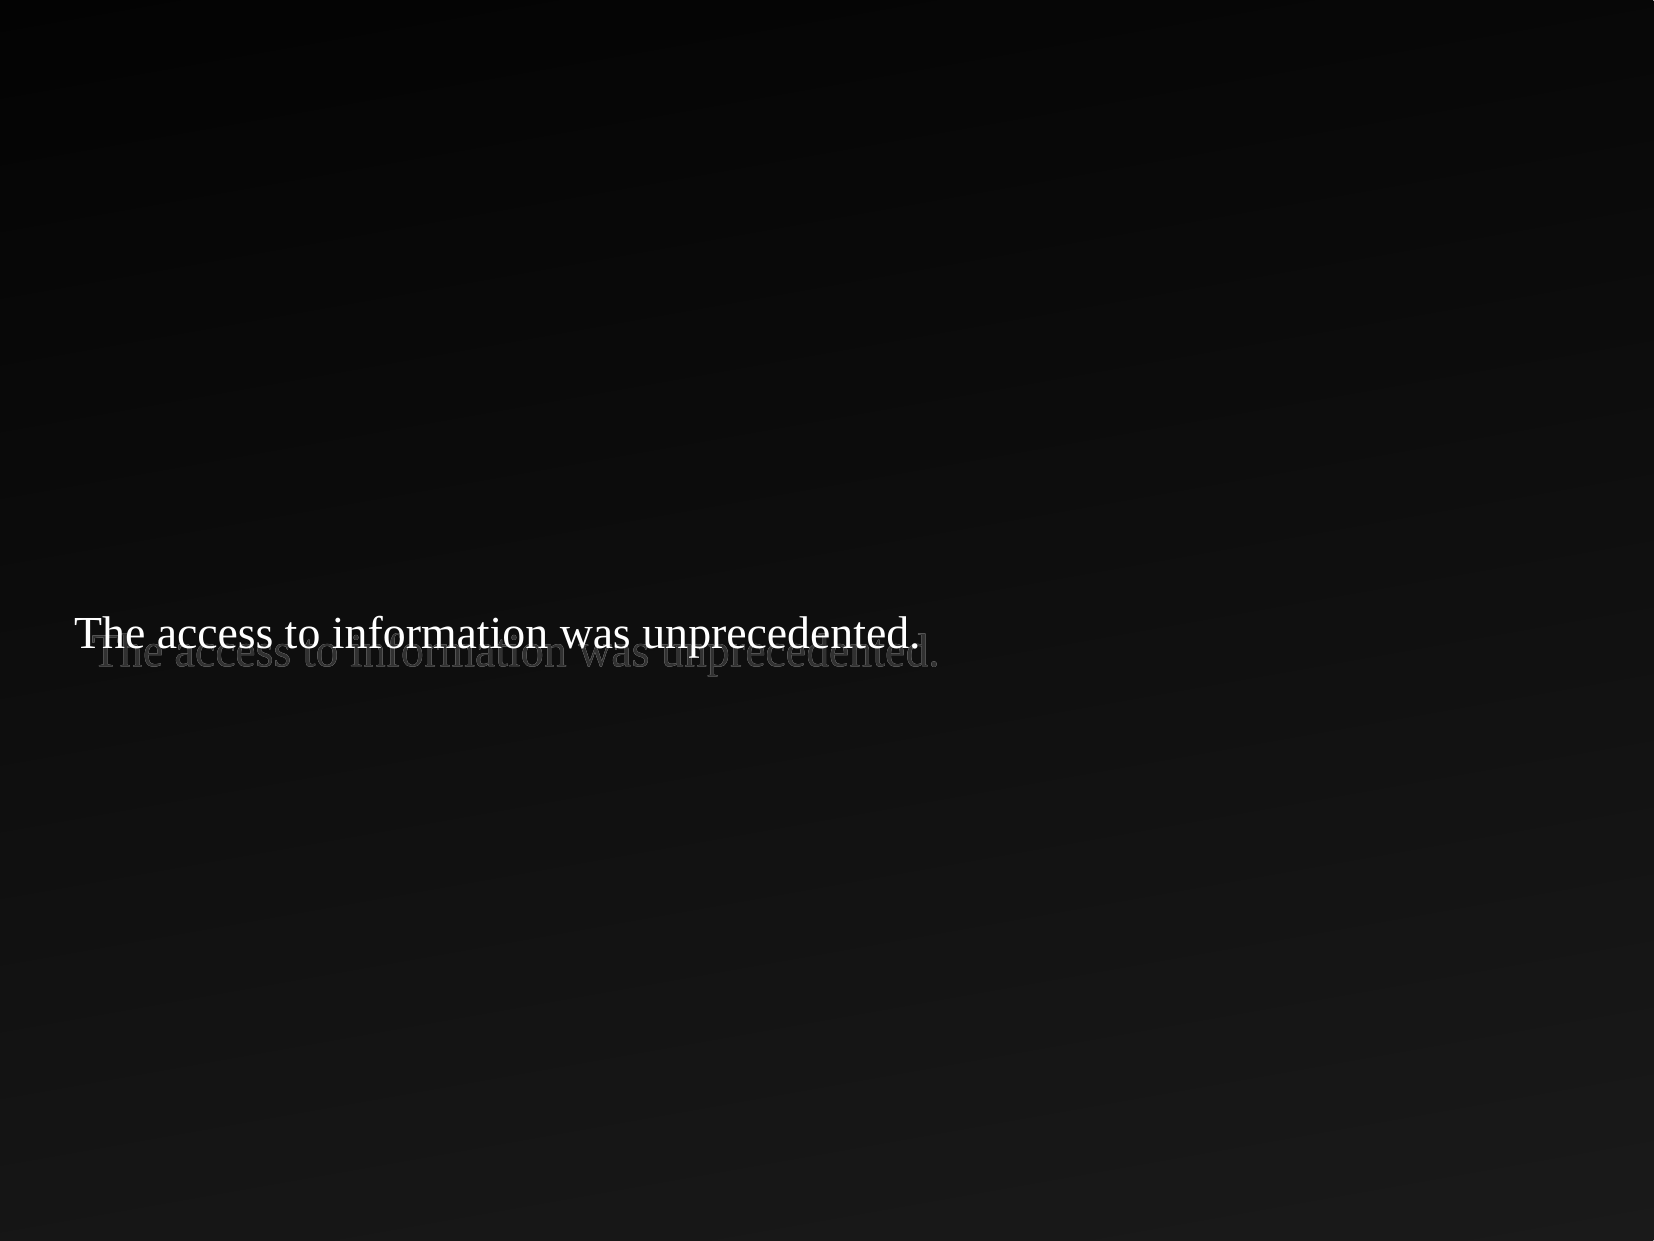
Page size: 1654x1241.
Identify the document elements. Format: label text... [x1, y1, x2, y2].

text_box The access to information was unprecedented. [59, 600, 937, 666]
